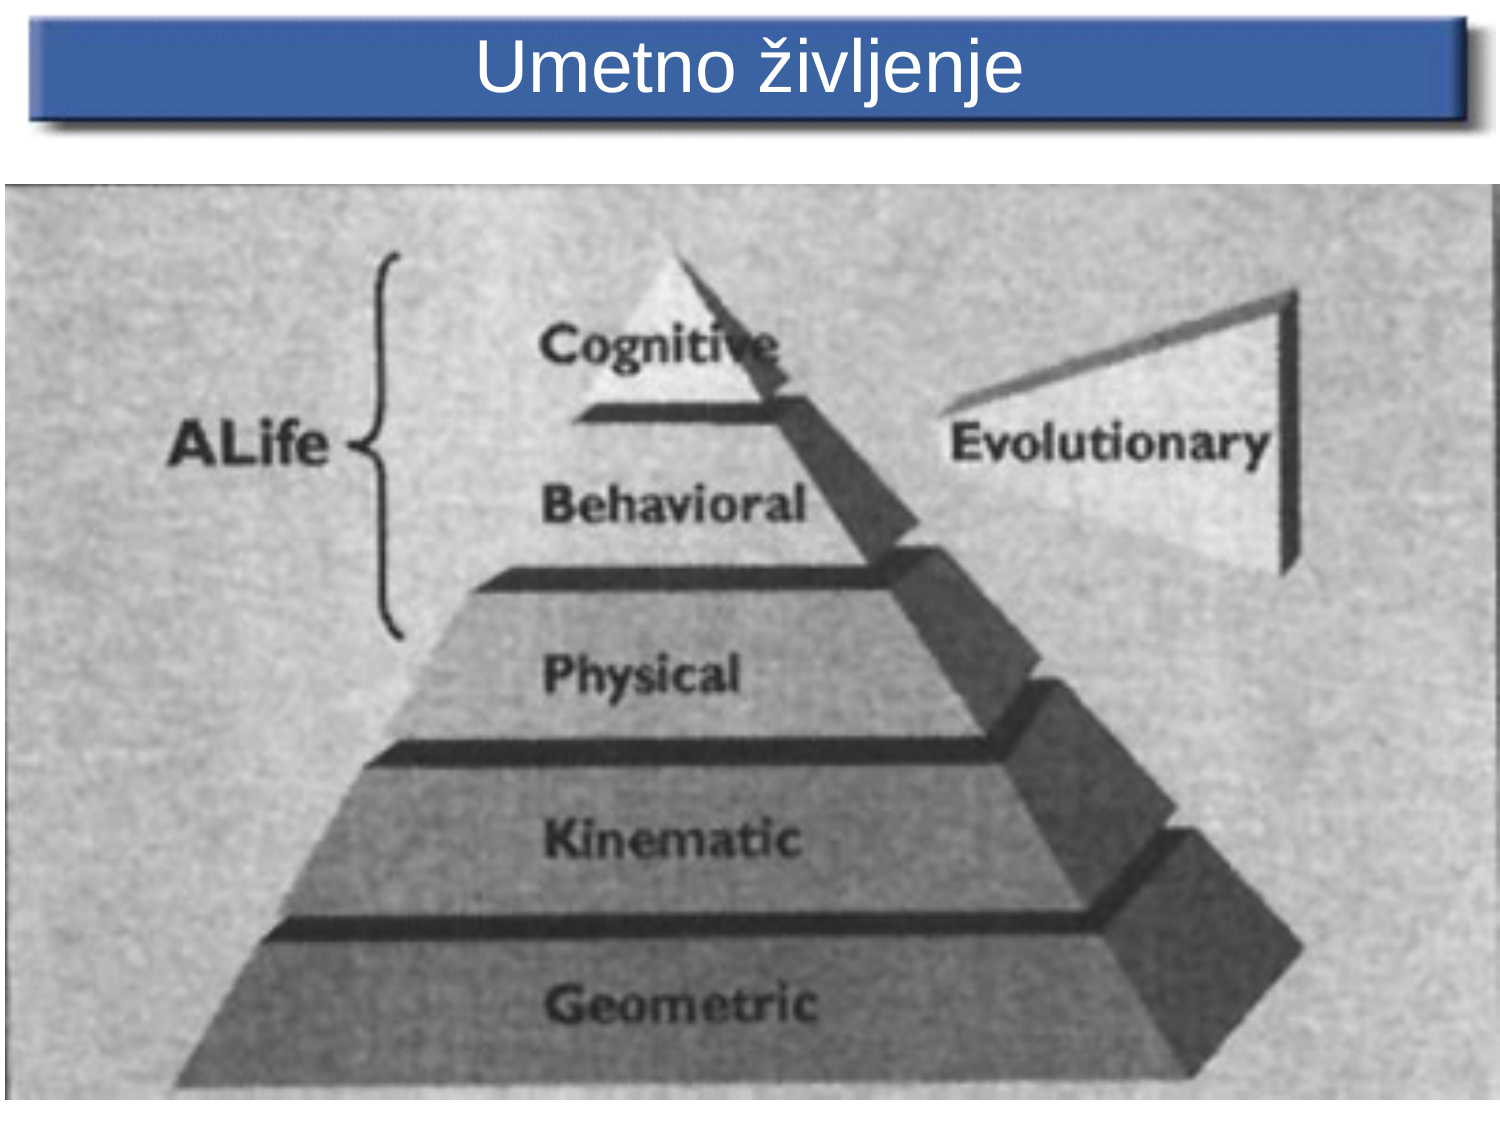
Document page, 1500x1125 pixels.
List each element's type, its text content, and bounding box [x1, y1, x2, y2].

picture [5, 184, 1500, 1101]
title Umetno življenje [75, 0, 1426, 126]
picture [27, 13, 1496, 141]
